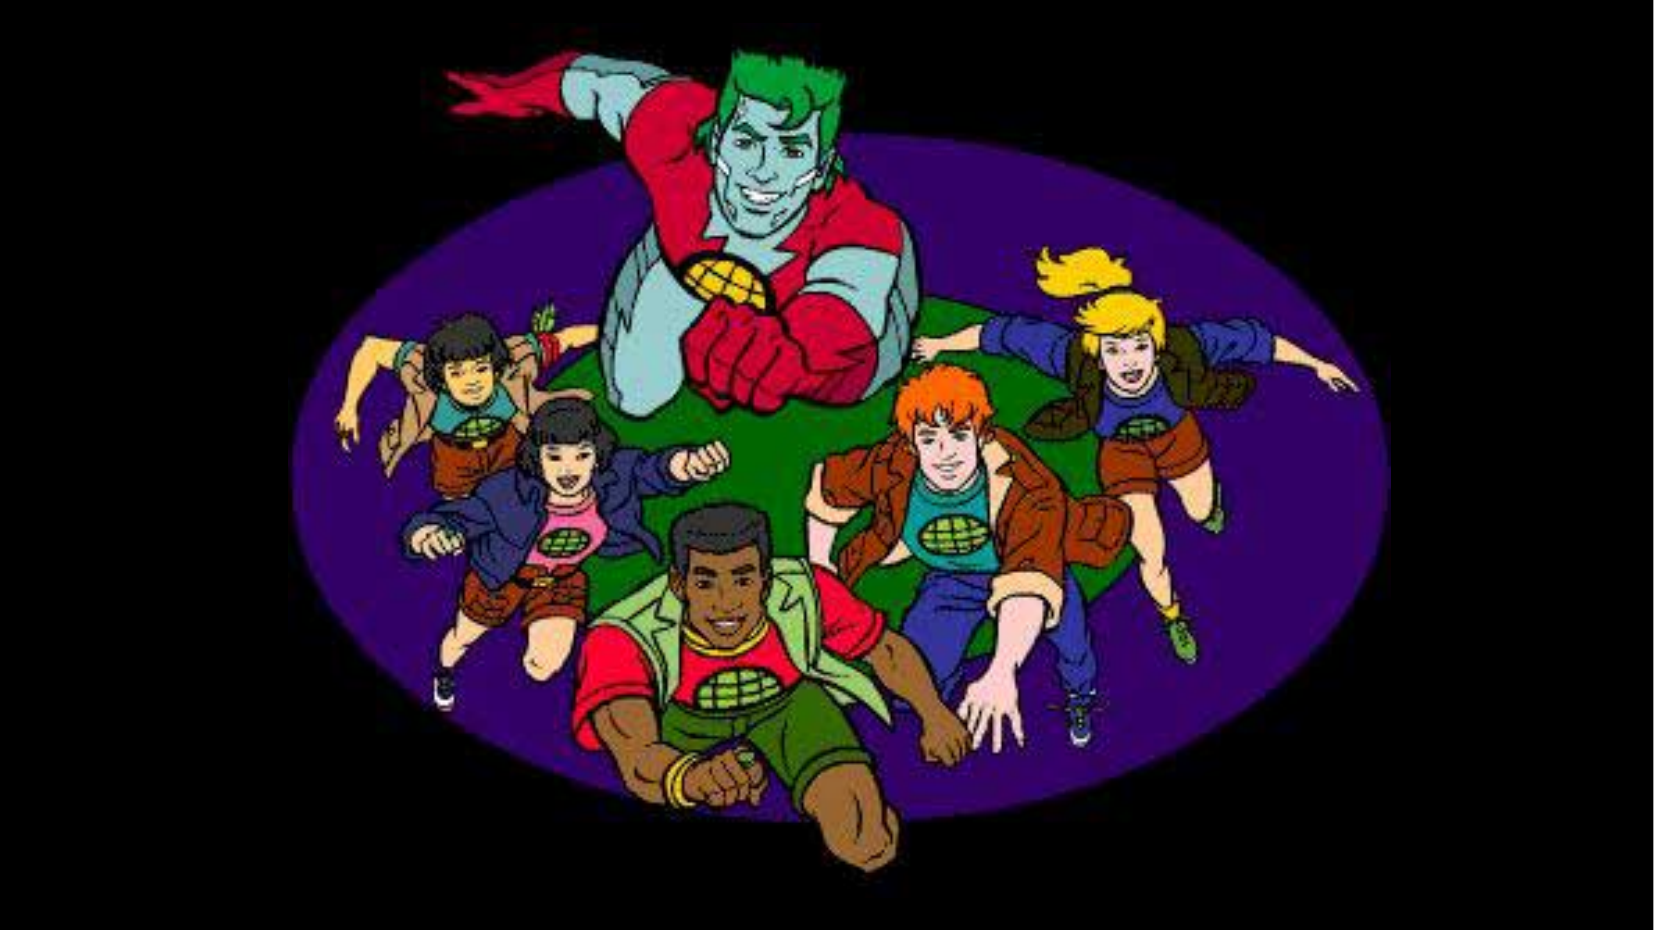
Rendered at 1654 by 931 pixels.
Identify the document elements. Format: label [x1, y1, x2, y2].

picture [288, 23, 1391, 898]
